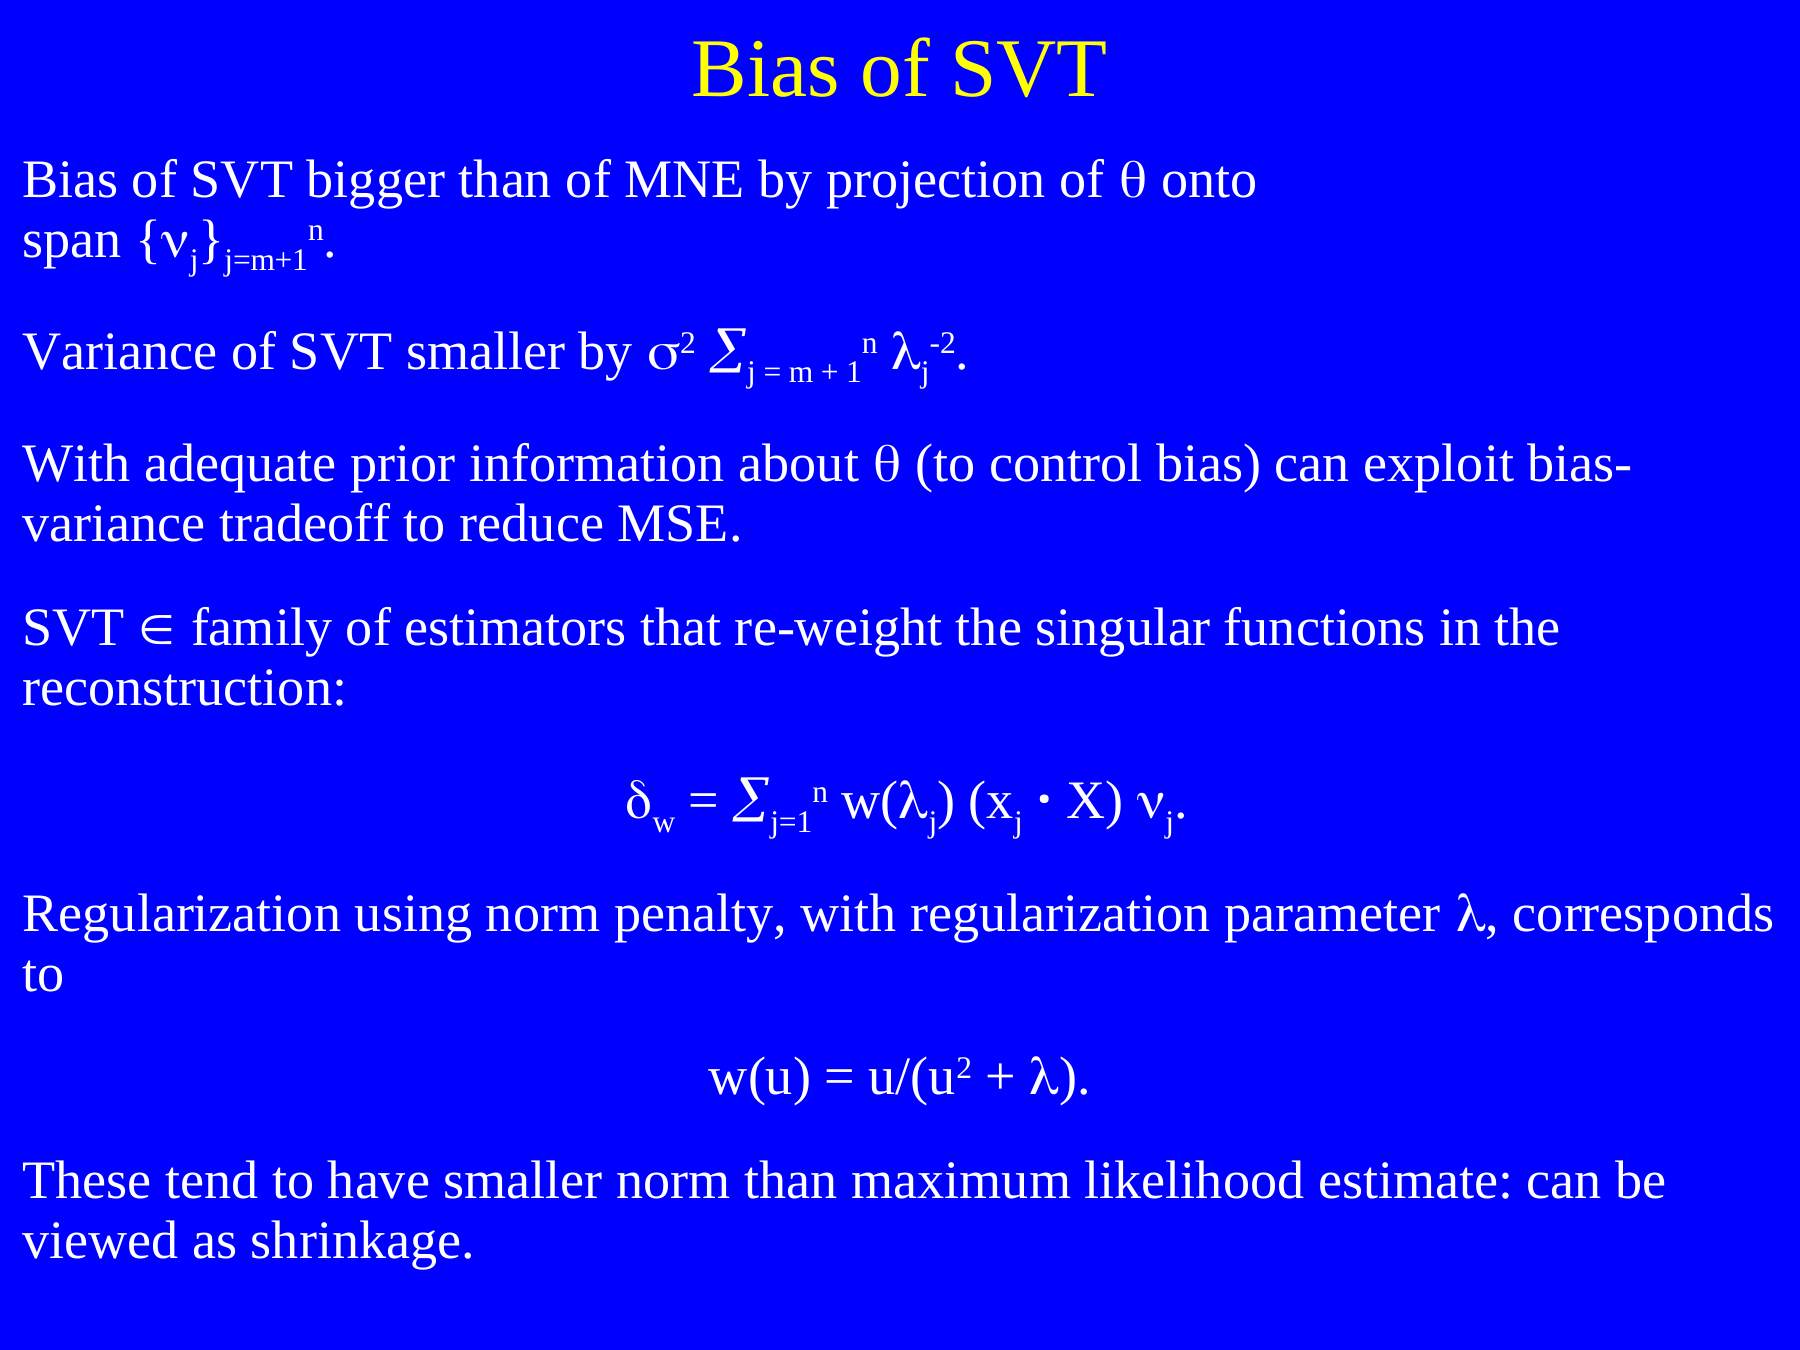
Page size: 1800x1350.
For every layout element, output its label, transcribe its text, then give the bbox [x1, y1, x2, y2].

title Bias of SVT [0, 0, 1800, 137]
list Bias of SVT bigger than of MNE by projection of  onto span {j}j=m+1n. Variance of SVT smaller by 2 j = m + 1n j-2. With adequate prior information about  (to control bias) can exploit bias-variance tradeoff to reduce MSE. SVT  family of estimators that re-weight the singular functions in the reconstruction: w = j=1n w(j) (xj · X) j. Regularization using norm penalty, with regularization parameter , corresponds to w(u) = u/(u2 + ). These tend to have smaller norm than maximum likelihood estimate: can be viewed as shrinkage. [0, 137, 1800, 1350]
